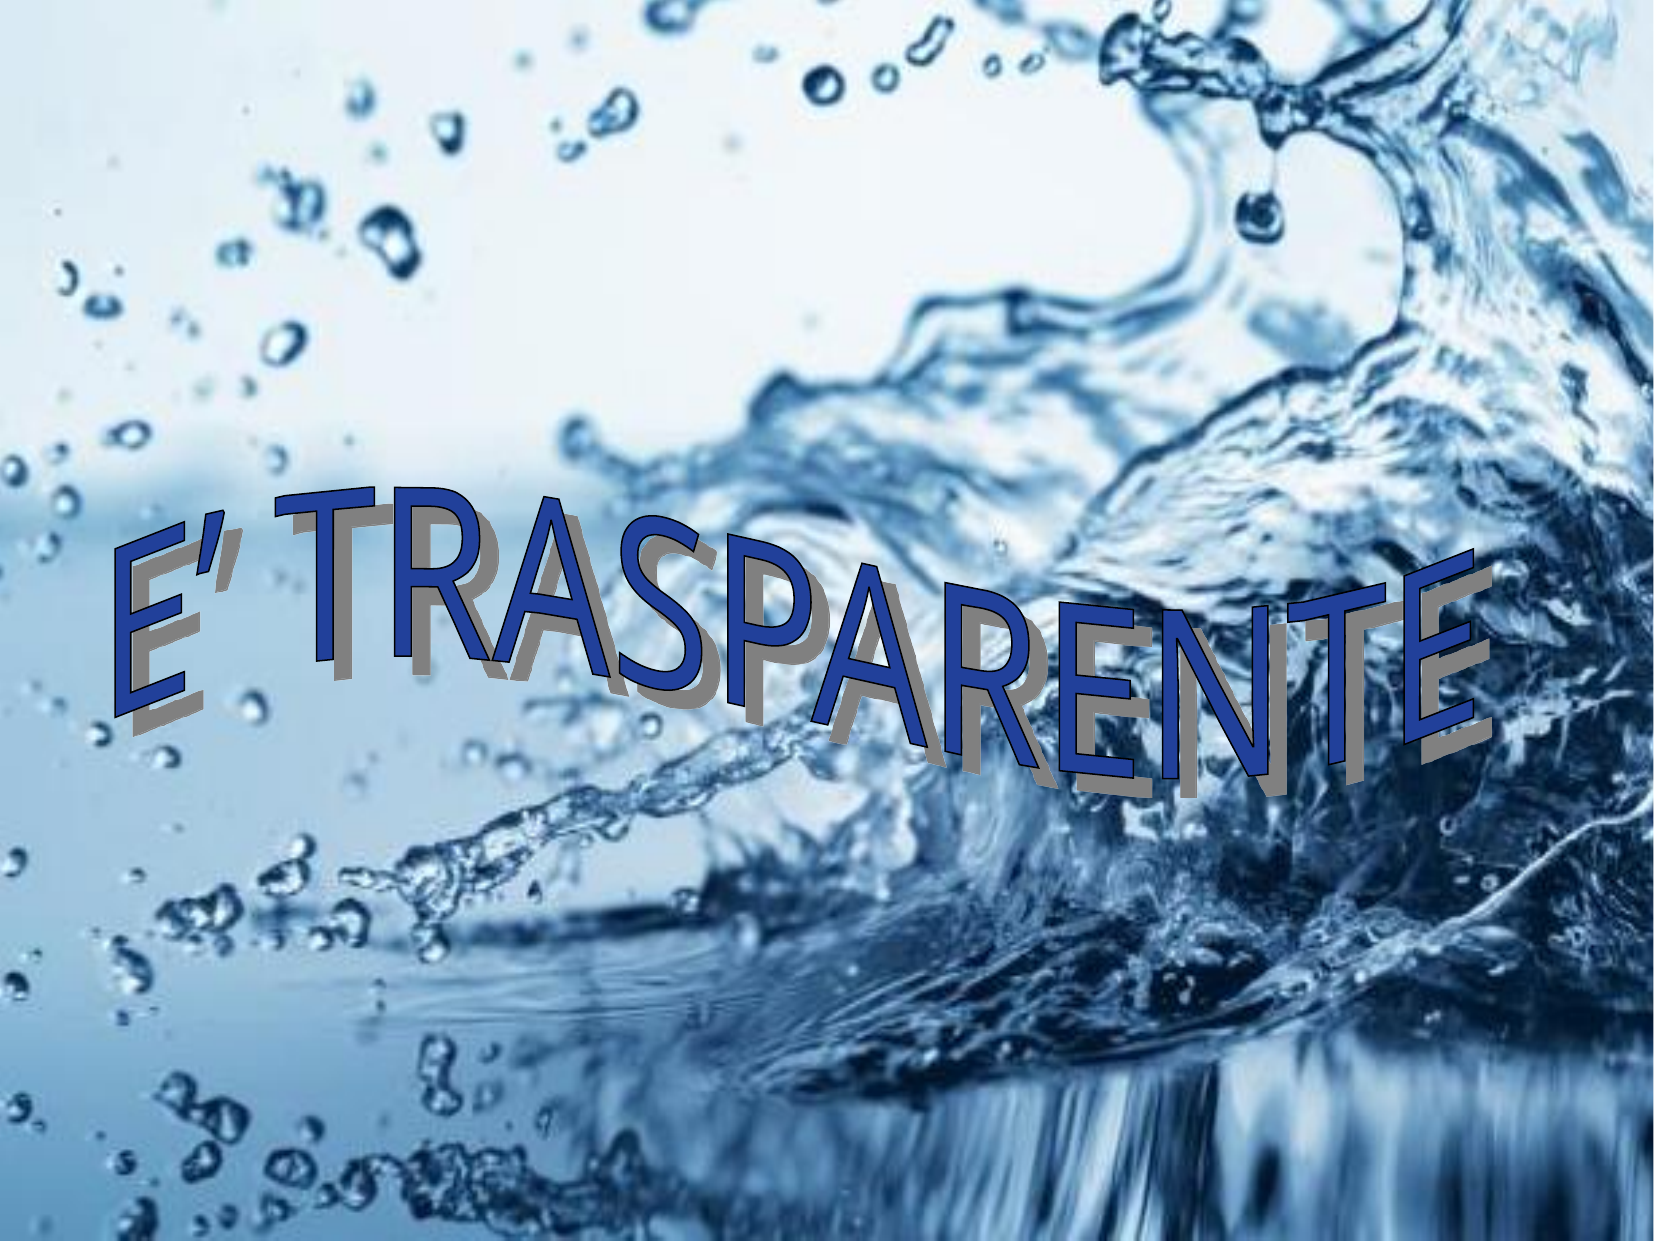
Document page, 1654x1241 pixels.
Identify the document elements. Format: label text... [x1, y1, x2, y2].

text_box E’ TRASPARENTE [275, 487, 375, 662]
text_box E’ TRASPARENTE [727, 533, 812, 707]
text_box E’ TRASPARENTE [811, 563, 928, 748]
text_box E’ TRASPARENTE [1404, 548, 1474, 745]
text_box E’ TRASPARENTE [619, 515, 702, 691]
text_box E’ TRASPARENTE [1059, 602, 1134, 779]
text_box E’ TRASPARENTE [492, 496, 610, 678]
text_box E’ TRASPARENTE [945, 582, 1039, 768]
text_box E’ TRASPARENTE [394, 487, 490, 661]
text_box E’ TRASPARENTE [1162, 605, 1268, 779]
text_box E’ TRASPARENTE [196, 510, 225, 575]
text_box E’ TRASPARENTE [1287, 582, 1386, 765]
text_box E’ TRASPARENTE [115, 521, 185, 718]
picture [0, 0, 1654, 1241]
